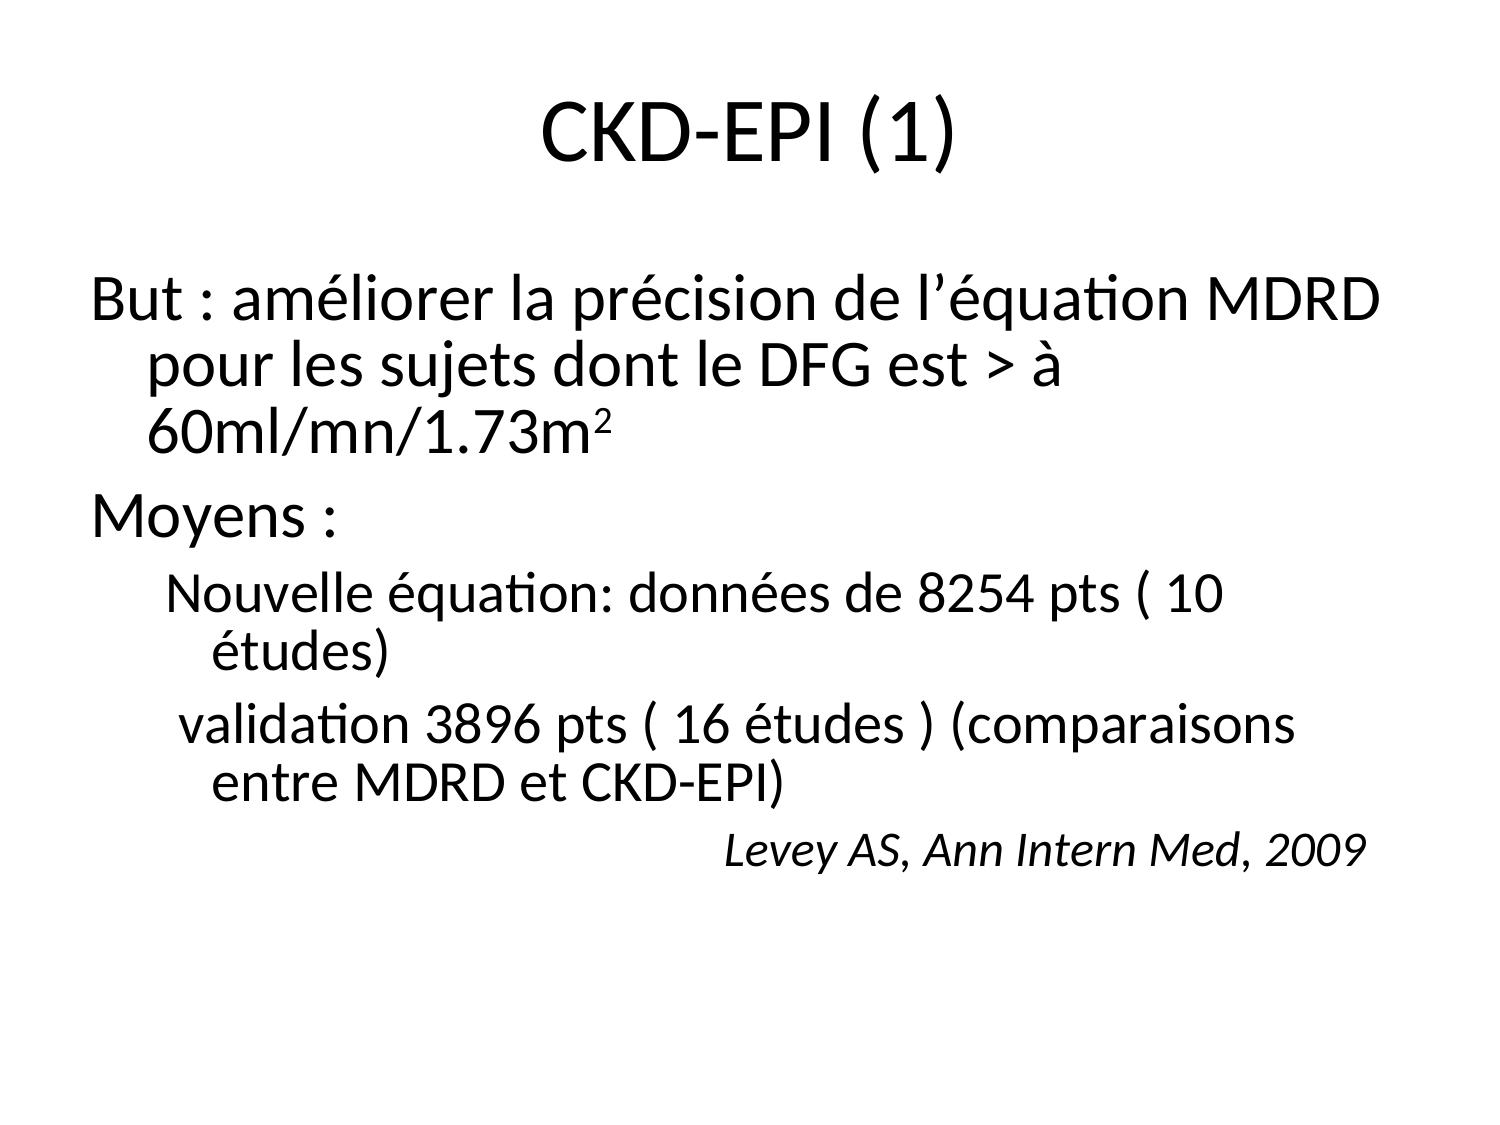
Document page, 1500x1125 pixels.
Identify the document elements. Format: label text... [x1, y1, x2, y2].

title CKD-EPI (1) [75, 45, 1426, 233]
list But : améliorer la précision de l’équation MDRD pour les sujets dont le DFG est > à 60ml/mn/1.73m2 Moyens : Nouvelle équation: données de 8254 pts ( 10 études) validation 3896 pts ( 16 études ) (comparaisons entre MDRD et CKD-EPI) Levey AS, Ann Intern Med, 2009 [75, 262, 1426, 1006]
